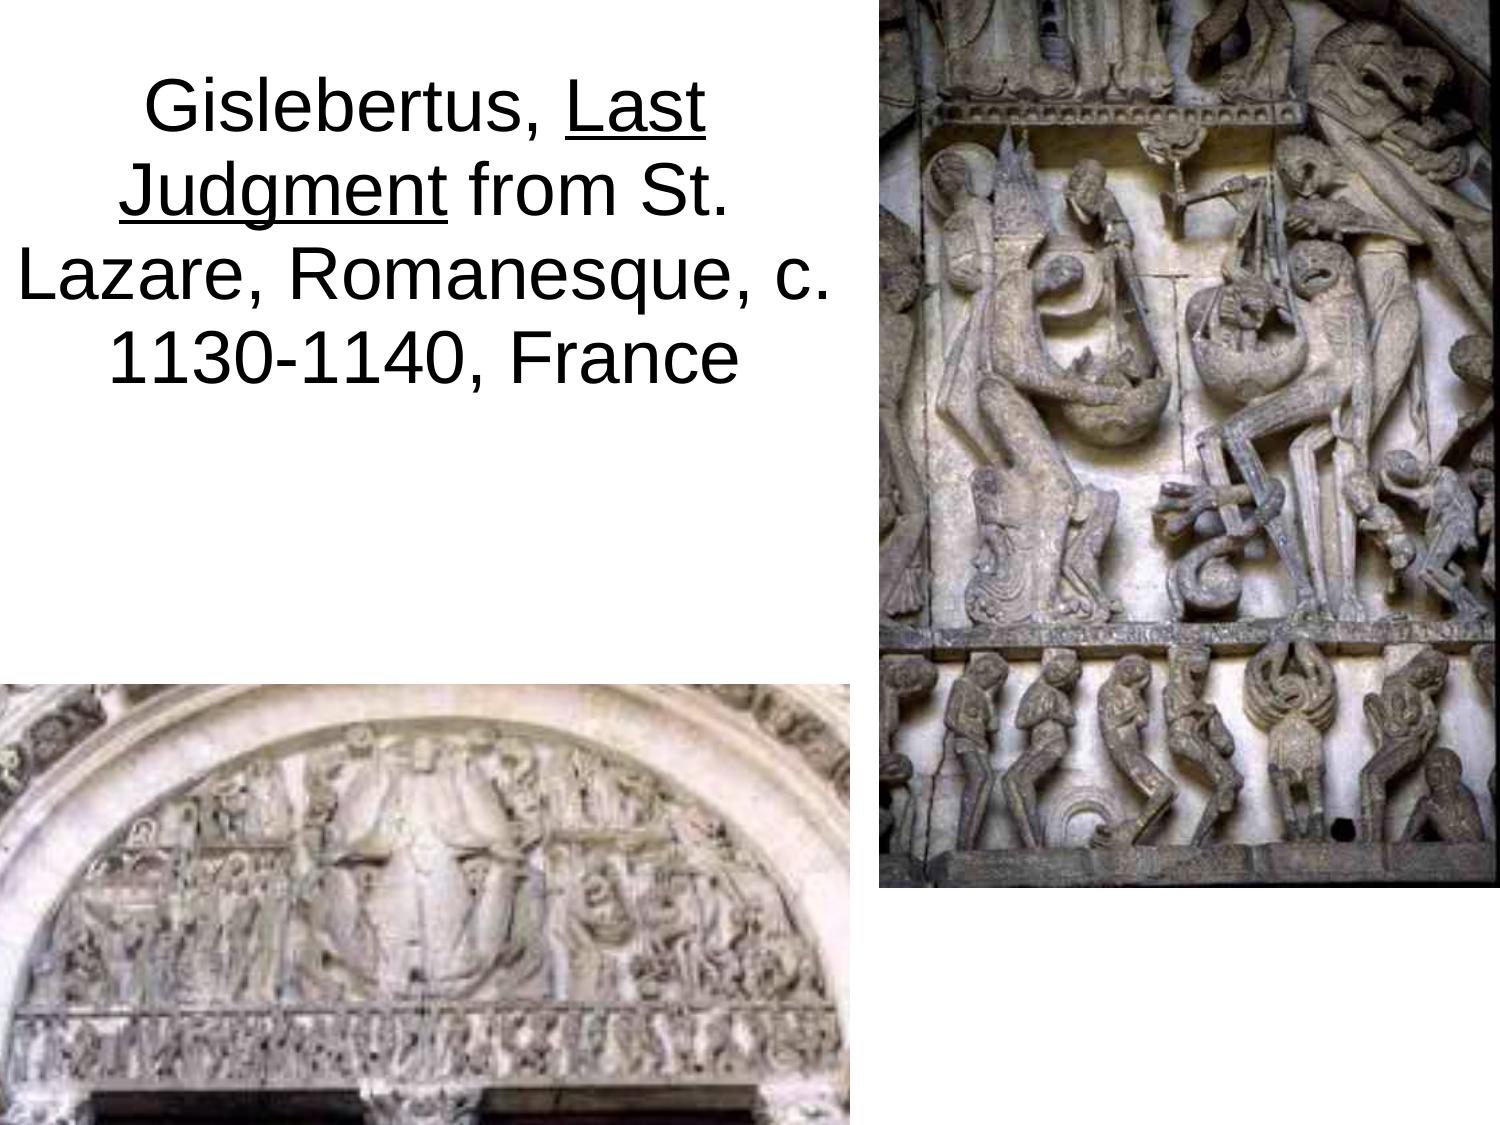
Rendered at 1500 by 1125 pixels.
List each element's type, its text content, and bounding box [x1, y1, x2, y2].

title Gislebertus, Last Judgment from St. Lazare, Romanesque, c. 1130-1140, France [0, 0, 850, 463]
picture [0, 684, 850, 1125]
picture [879, 0, 1500, 888]
